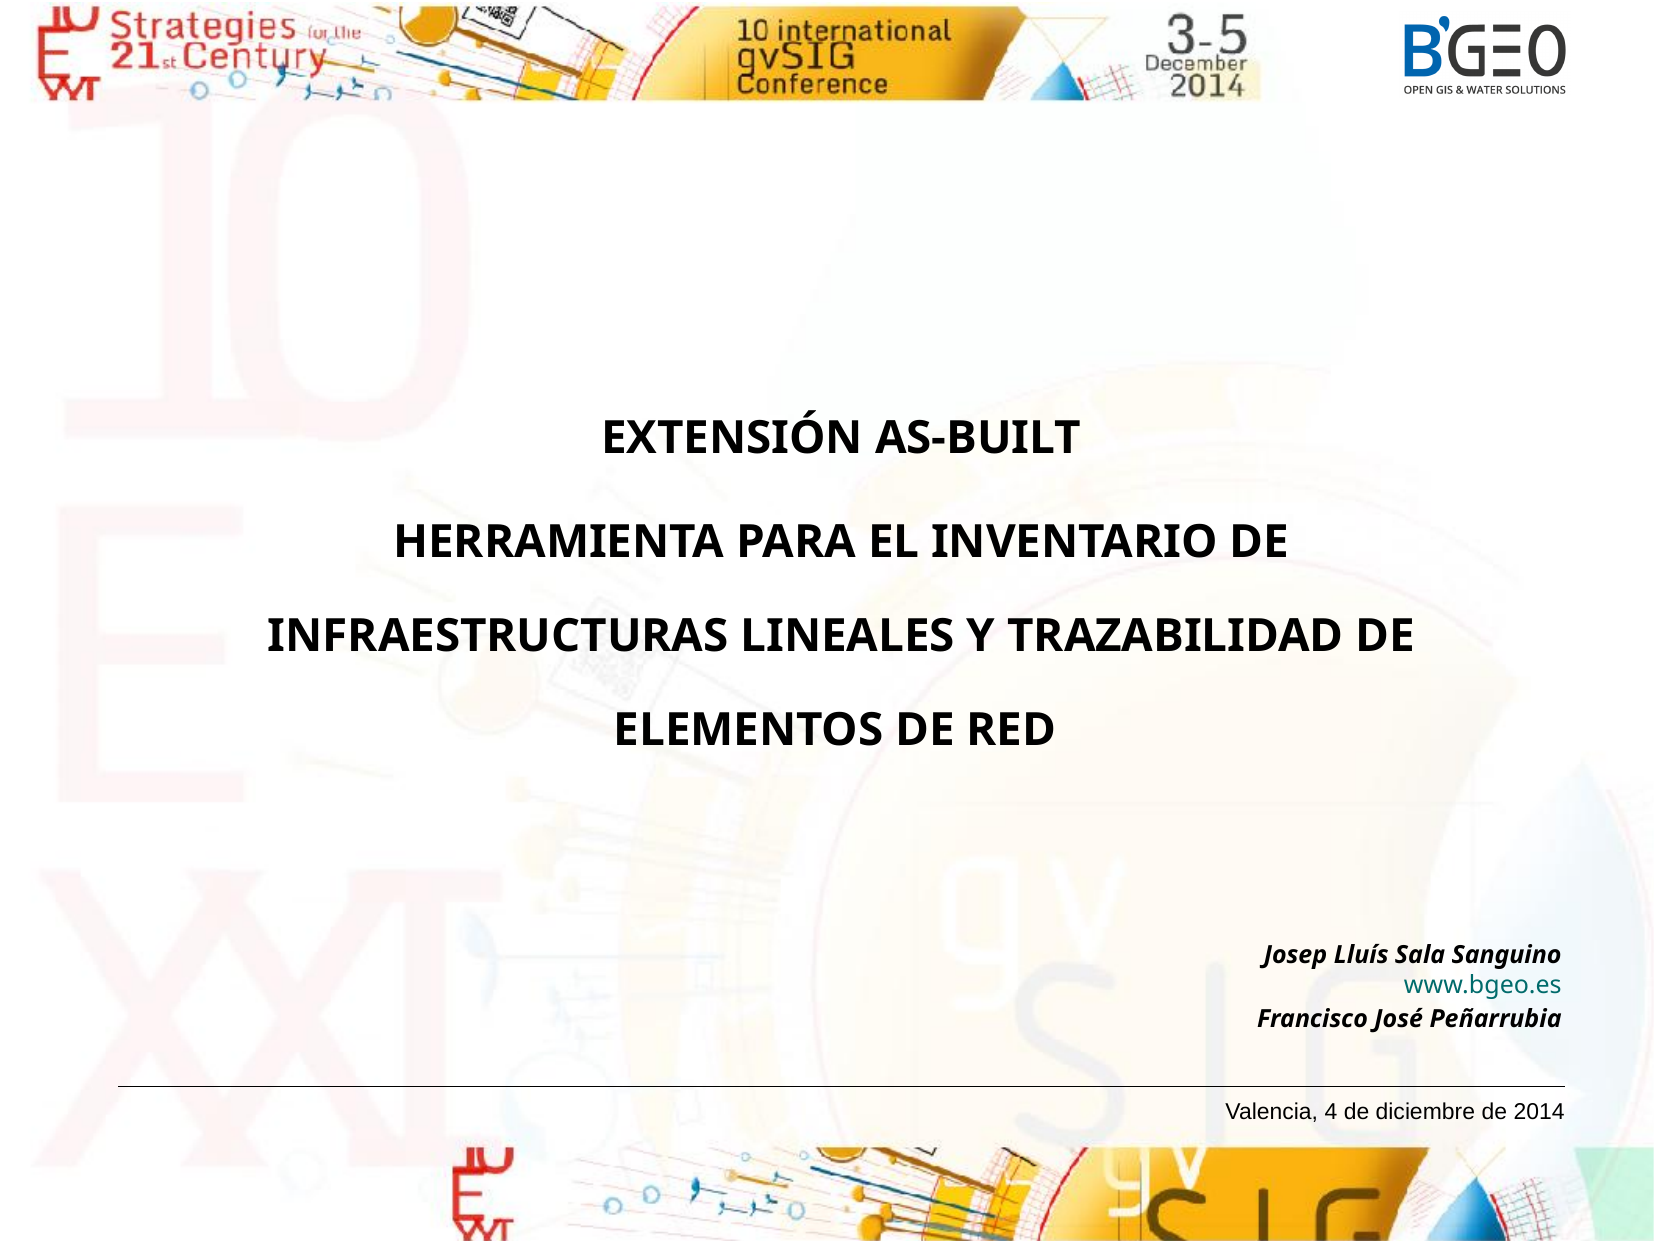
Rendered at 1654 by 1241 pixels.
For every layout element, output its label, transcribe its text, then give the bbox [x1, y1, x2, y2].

text_box Josep Lluís Sala Sanguino www.bgeo.es Francisco José Peñarrubia [1080, 885, 1577, 1087]
picture [6, 2, 1654, 1241]
subtitle EXTENSIÓN AS-BUILT HERRAMIENTA PARA EL INVENTARIO DE INFRAESTRUCTURAS LINEALES Y TRAZABILIDAD DE ELEMENTOS DE RED [177, 218, 1506, 981]
